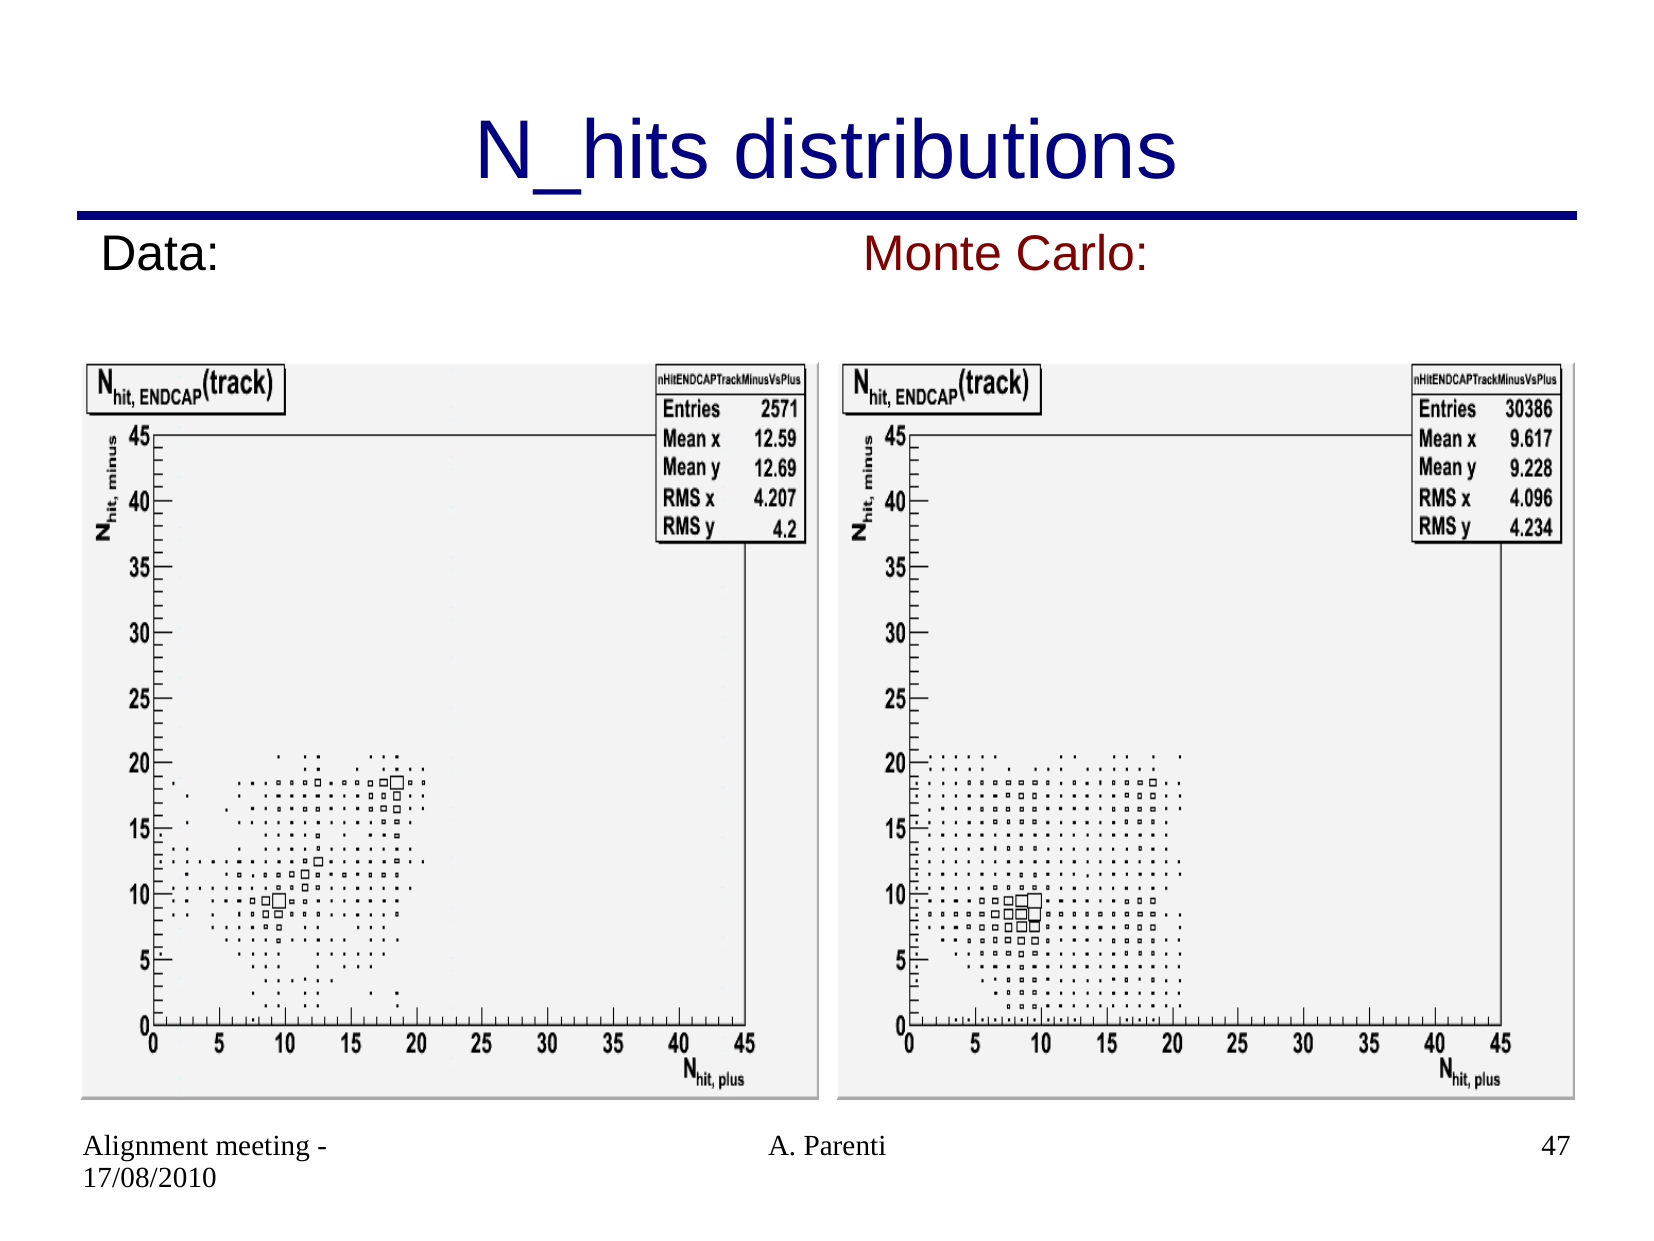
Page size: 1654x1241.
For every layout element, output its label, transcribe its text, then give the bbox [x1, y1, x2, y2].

picture [80, 361, 819, 1100]
list Monte Carlo: [845, 225, 1572, 1094]
list Data: [82, 225, 809, 361]
picture [836, 361, 1575, 1100]
title N_hits distributions [82, 75, 1571, 226]
list Data: [82, 1100, 809, 1109]
